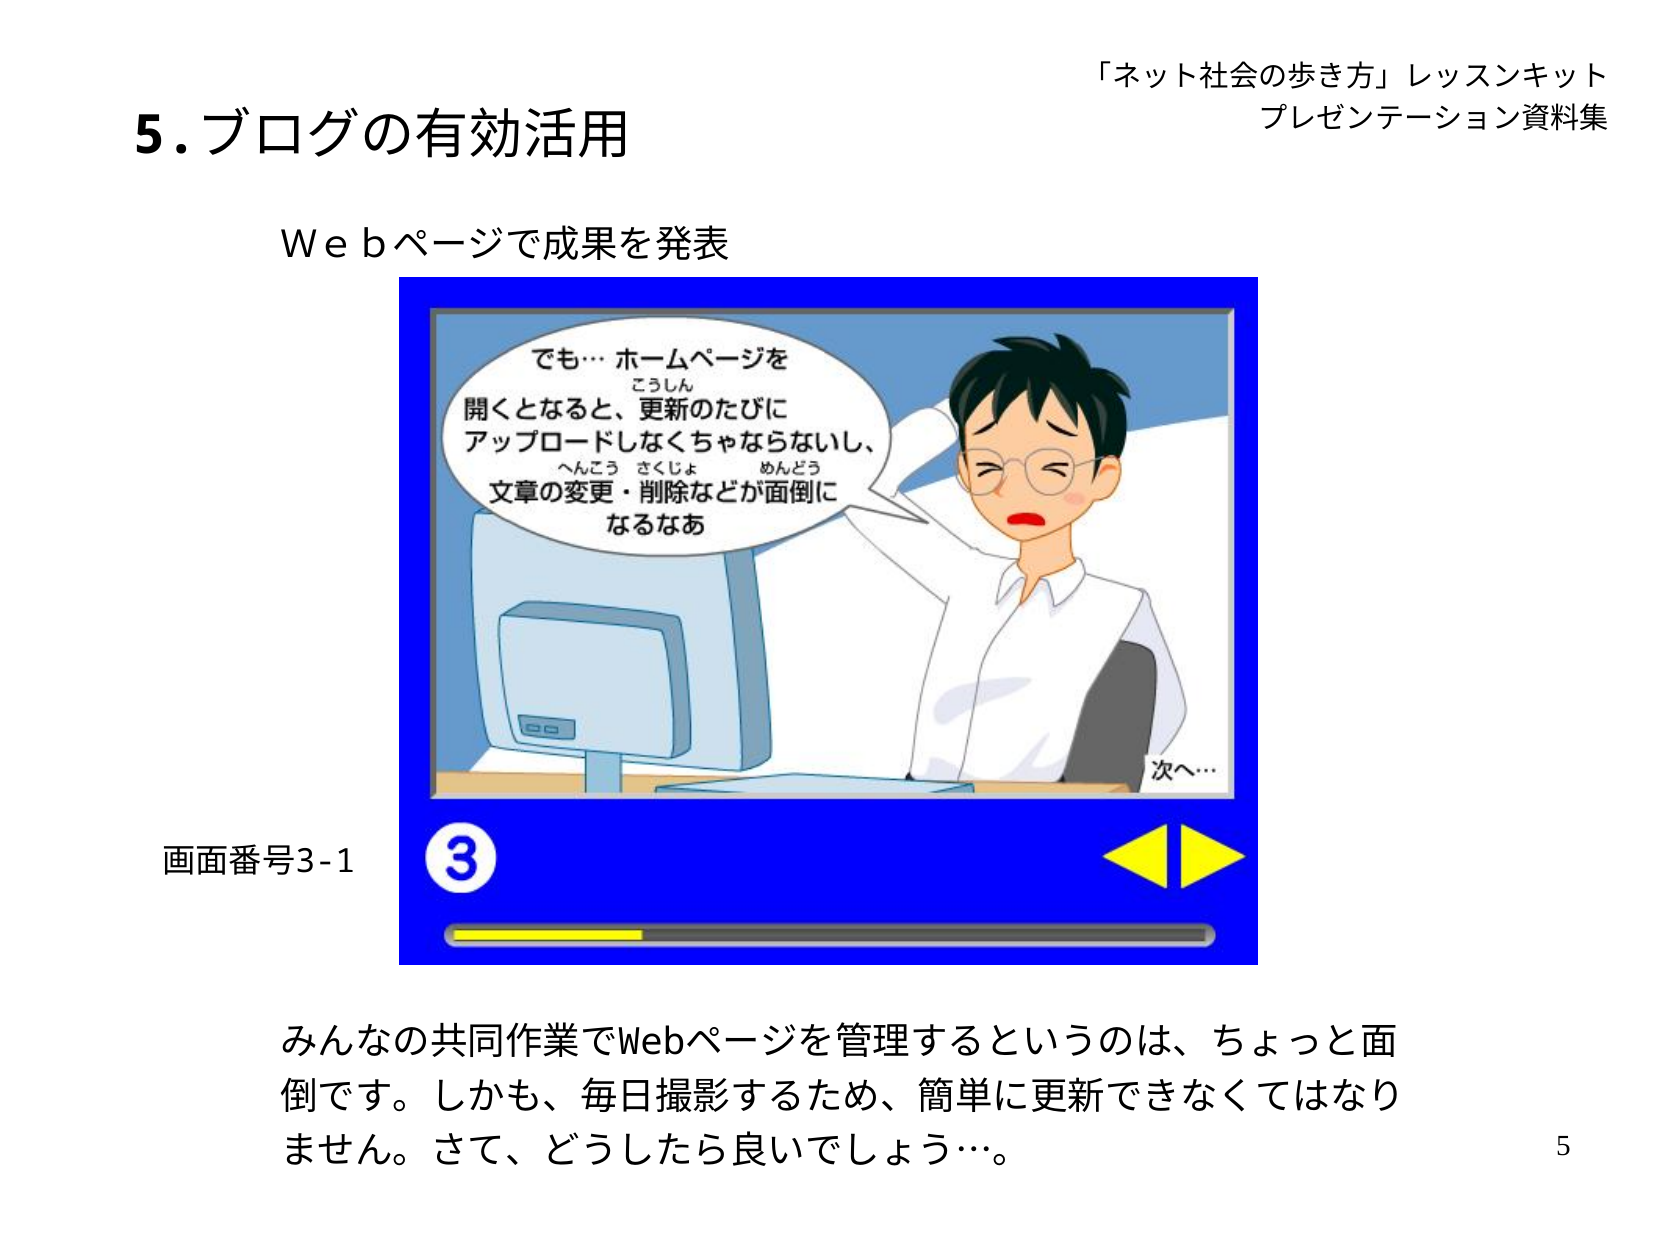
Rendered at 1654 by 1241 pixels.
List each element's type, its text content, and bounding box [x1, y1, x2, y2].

text_box 5.ブログの有効活用 [118, 88, 1093, 158]
text_box みんなの共同作業でWebページを管理するというのは、ちょっと面倒です。しかも、毎日撮影するため、簡単に更新できなくてはなりません。さて、どうしたら良いでしょう…。 [265, 1003, 1447, 1132]
picture [399, 277, 1258, 965]
text_box 画面番号3-1 [147, 826, 384, 875]
text_box 「ネット社会の歩き方」レッスンキット プレゼンテーション資料集 [1062, 44, 1625, 119]
text_box Ｗｅｂページで成果を発表 [265, 206, 916, 260]
